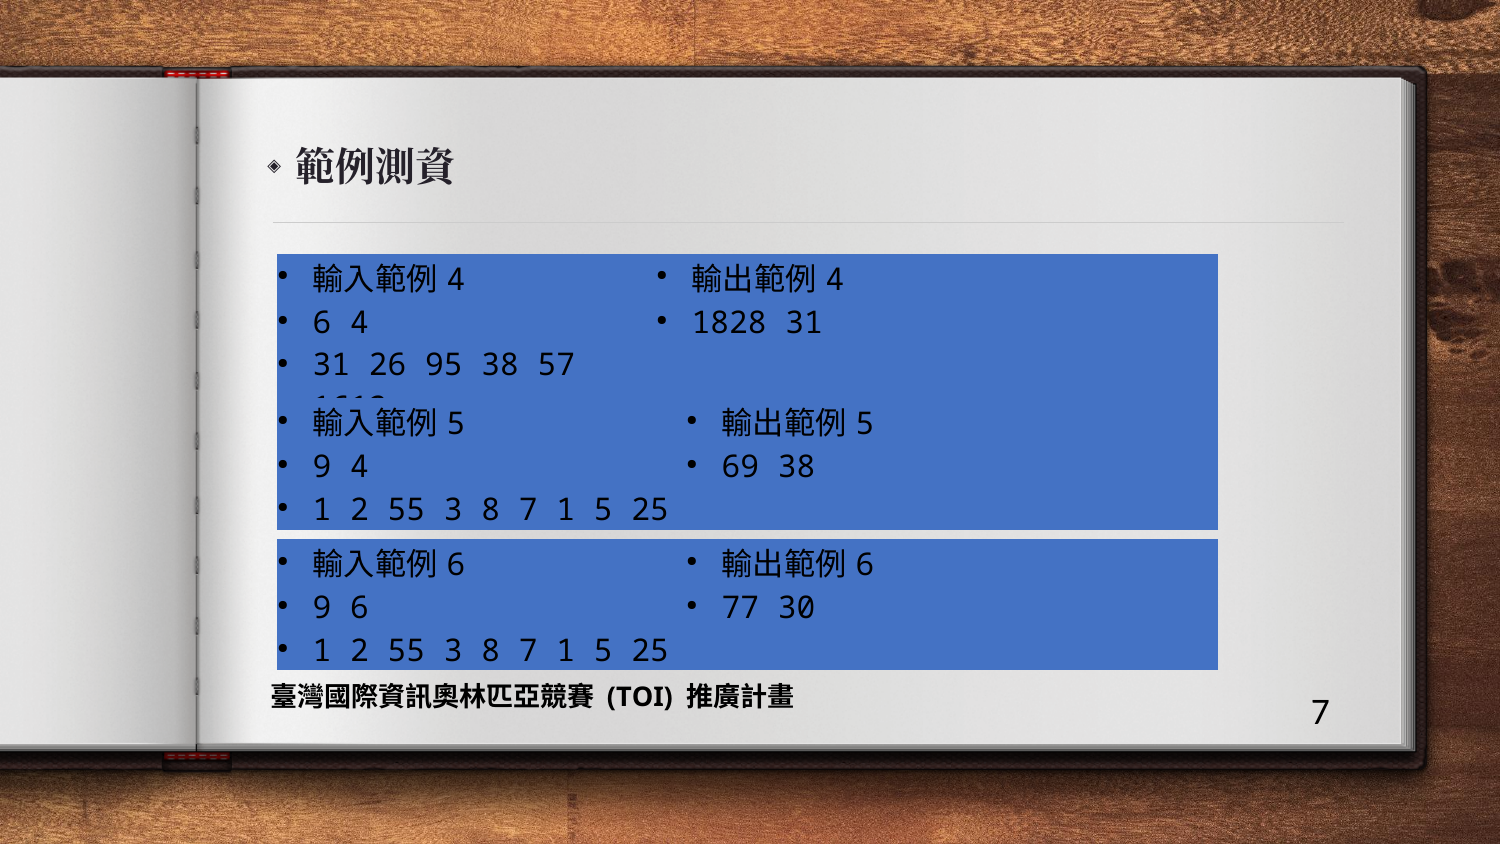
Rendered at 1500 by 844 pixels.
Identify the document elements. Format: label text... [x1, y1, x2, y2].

table_header 輸入範例5 9 4 1 2 55 3 8 7 1 5 25 [277, 398, 686, 530]
table_header 輸入範例4 6 4 31 26 95 38 57 1612 [277, 254, 656, 398]
table_header 輸出範例6 77 30 [686, 539, 1218, 670]
table_header 輸入範例6 9 6 1 2 55 3 8 7 1 5 25 [277, 539, 686, 670]
table_header 輸出範例4 1828 31 [656, 254, 1218, 398]
text_box 6 [1295, 672, 1386, 737]
table_header 輸出範例5 69 38 [686, 398, 1218, 530]
list 範例測資 [252, 126, 1194, 205]
